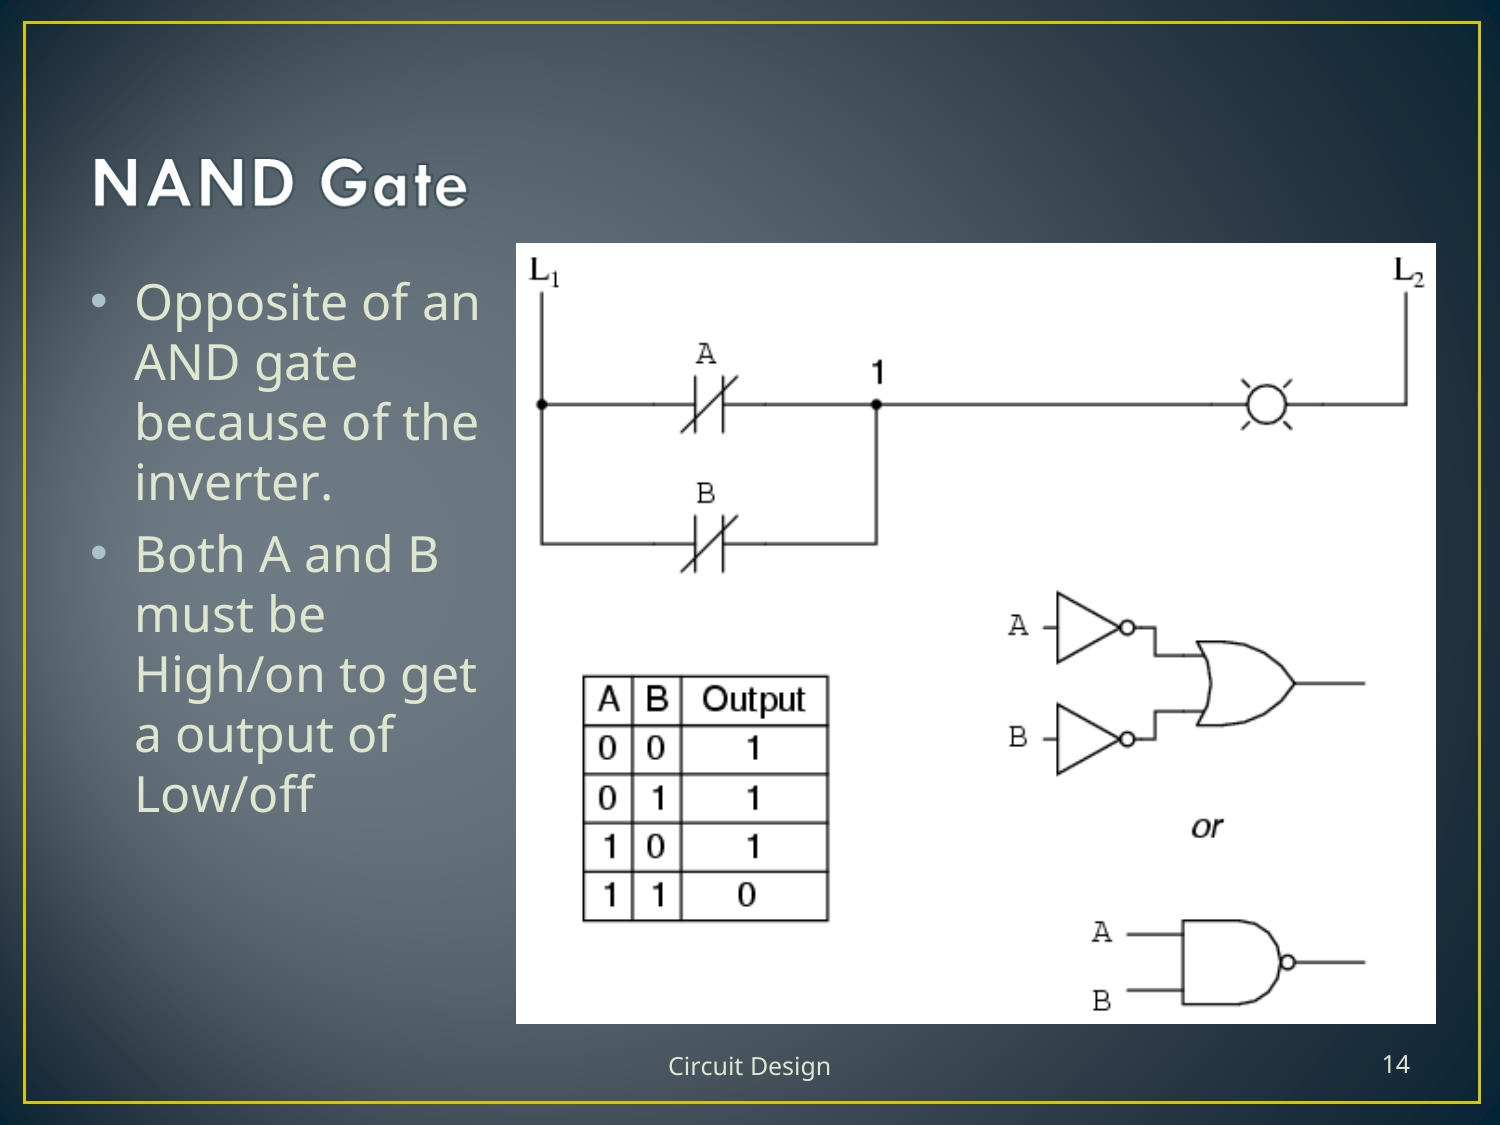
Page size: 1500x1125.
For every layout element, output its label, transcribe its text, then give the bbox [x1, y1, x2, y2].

text_box [45, 45, 1426, 272]
picture [0, 0, 1500, 1125]
text_box <number> [1074, 1035, 1426, 1096]
text_box Circuit Design [464, 1035, 1036, 1096]
list Opposite of an AND gate because of the inverter. Both A and B must be High/on to get a output of Low/off [75, 262, 502, 1024]
